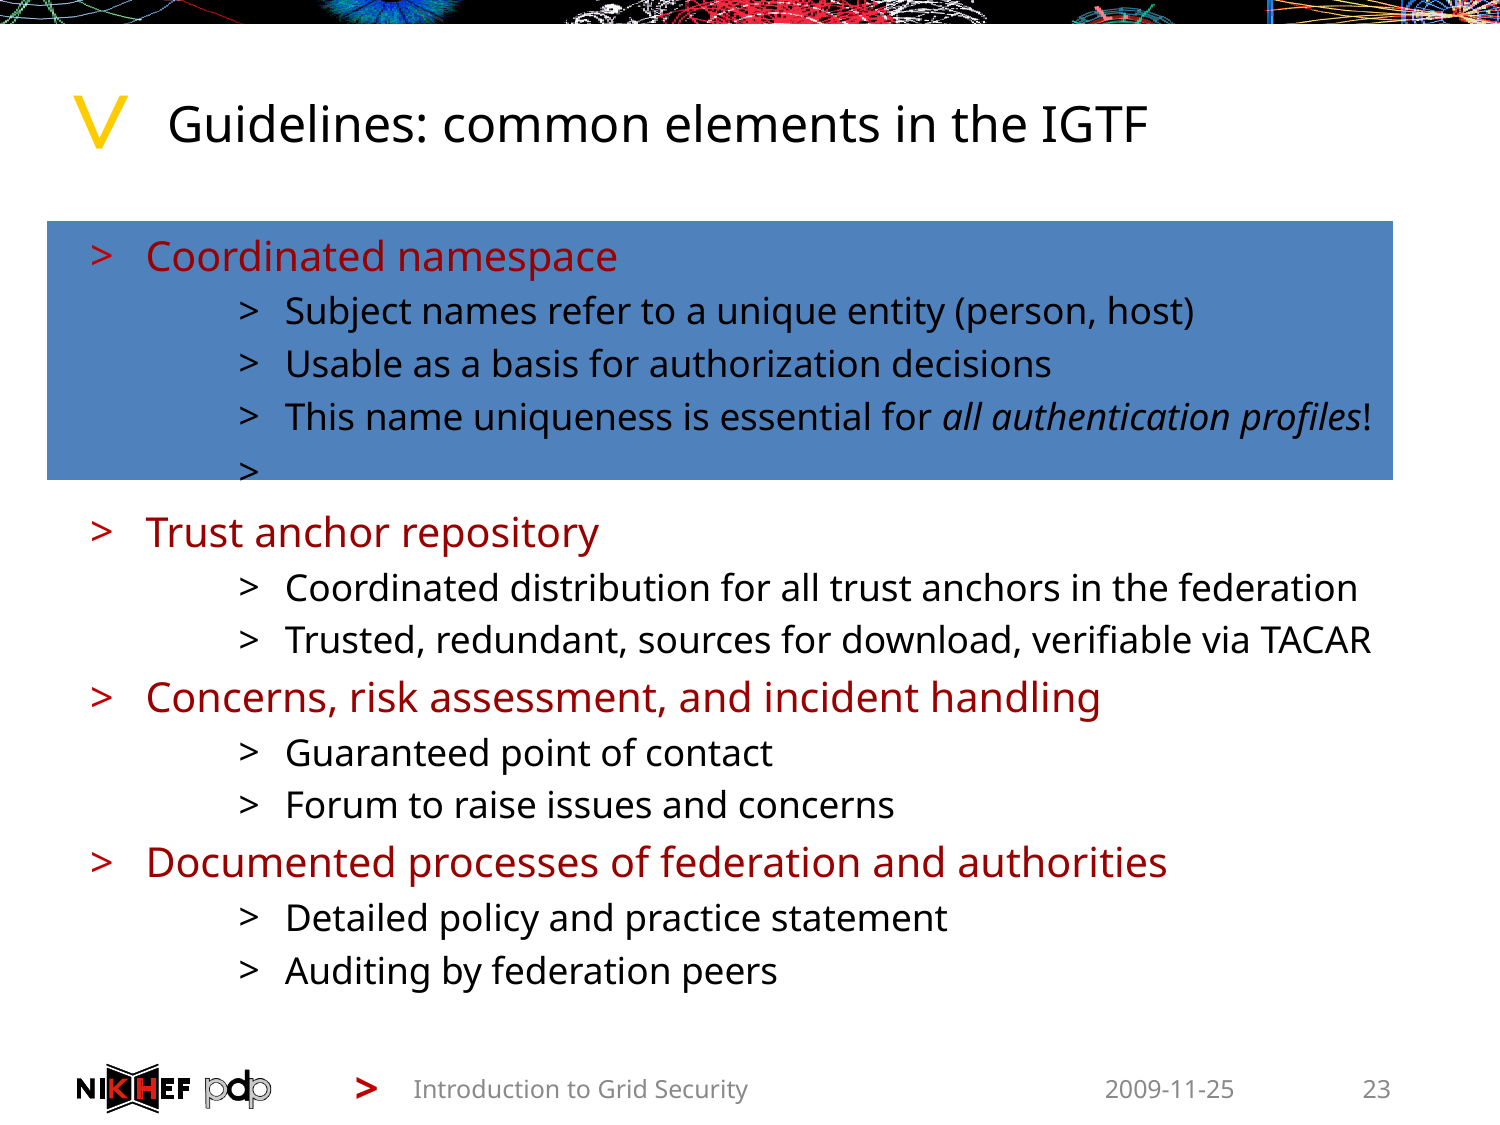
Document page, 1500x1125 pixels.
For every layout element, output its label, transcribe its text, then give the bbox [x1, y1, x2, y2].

text_box Introduction to Grid Security [398, 1066, 938, 1103]
text_box 2009-11-25 [1089, 1066, 1266, 1103]
title Guidelines: common elements in the IGTF [152, 56, 1426, 188]
text_box [47, 221, 1393, 480]
text_box 25 [1347, 1066, 1426, 1102]
list Coordinated namespace Subject names refer to a unique entity (person, host) Usable as a basis for authorization decisions This name uniqueness is essential for all authentication profiles! Trust anchor repository Coordinated distribution for all trust anchors in the federation Trusted, redundant, sources for download, verifiable via TACAR Concerns, risk assessment, and incident handling Guaranteed point of contact Forum to raise issues and concerns Documented processes of federation and authorities Detailed policy and practice statement Auditing by federation peers [75, 222, 1426, 1005]
